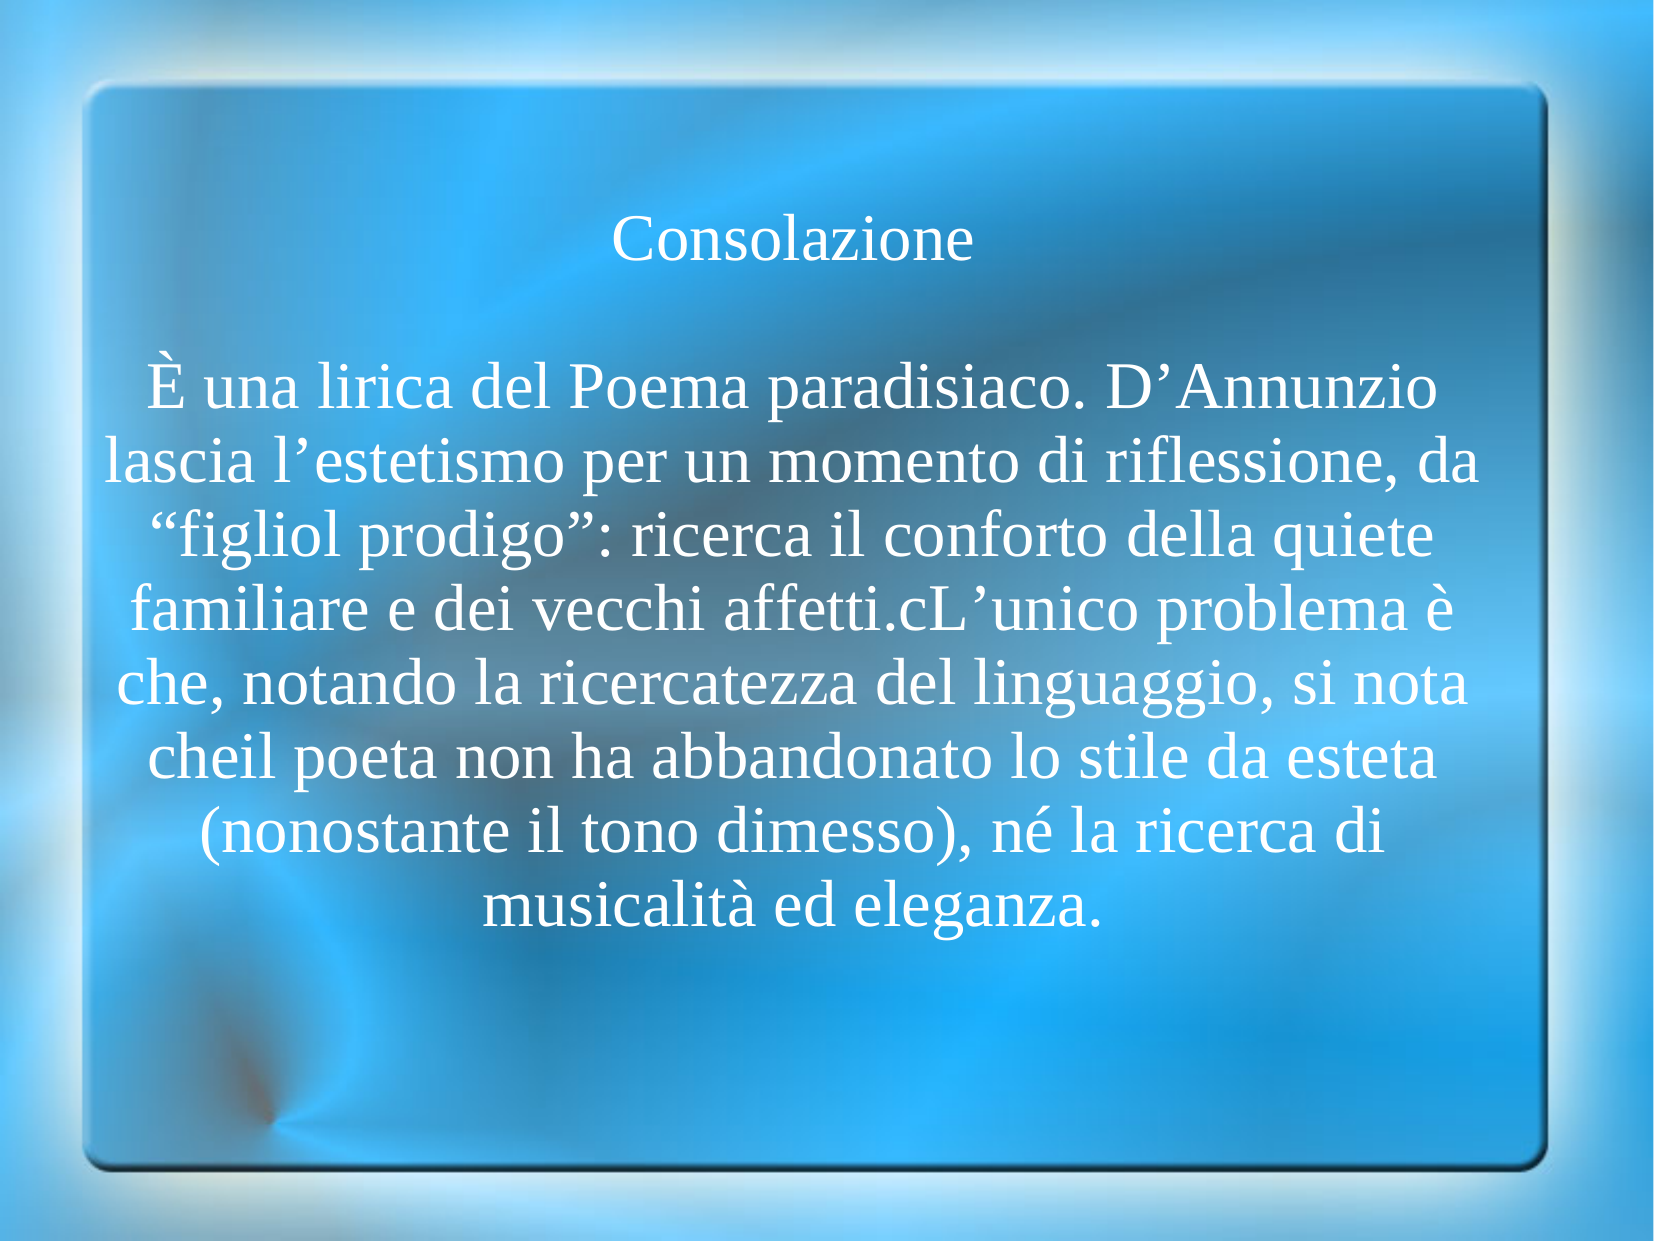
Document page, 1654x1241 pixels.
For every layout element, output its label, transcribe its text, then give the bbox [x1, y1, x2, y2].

picture [0, 0, 1654, 1241]
subtitle Consolazione È una lirica del Poema paradisiaco. D’Annunzio lascia l’estetismo per un momento di riflessione, da “figliol prodigo”: ricerca il conforto della quiete familiare e dei vecchi affetti.cL’unico problema è che, notando la ricercatezza del linguaggio, si nota cheil poeta non ha abbandonato lo stile da esteta (nonostante il tono dimesso), né la ricerca di musicalità ed eleganza. [87, 200, 1501, 942]
